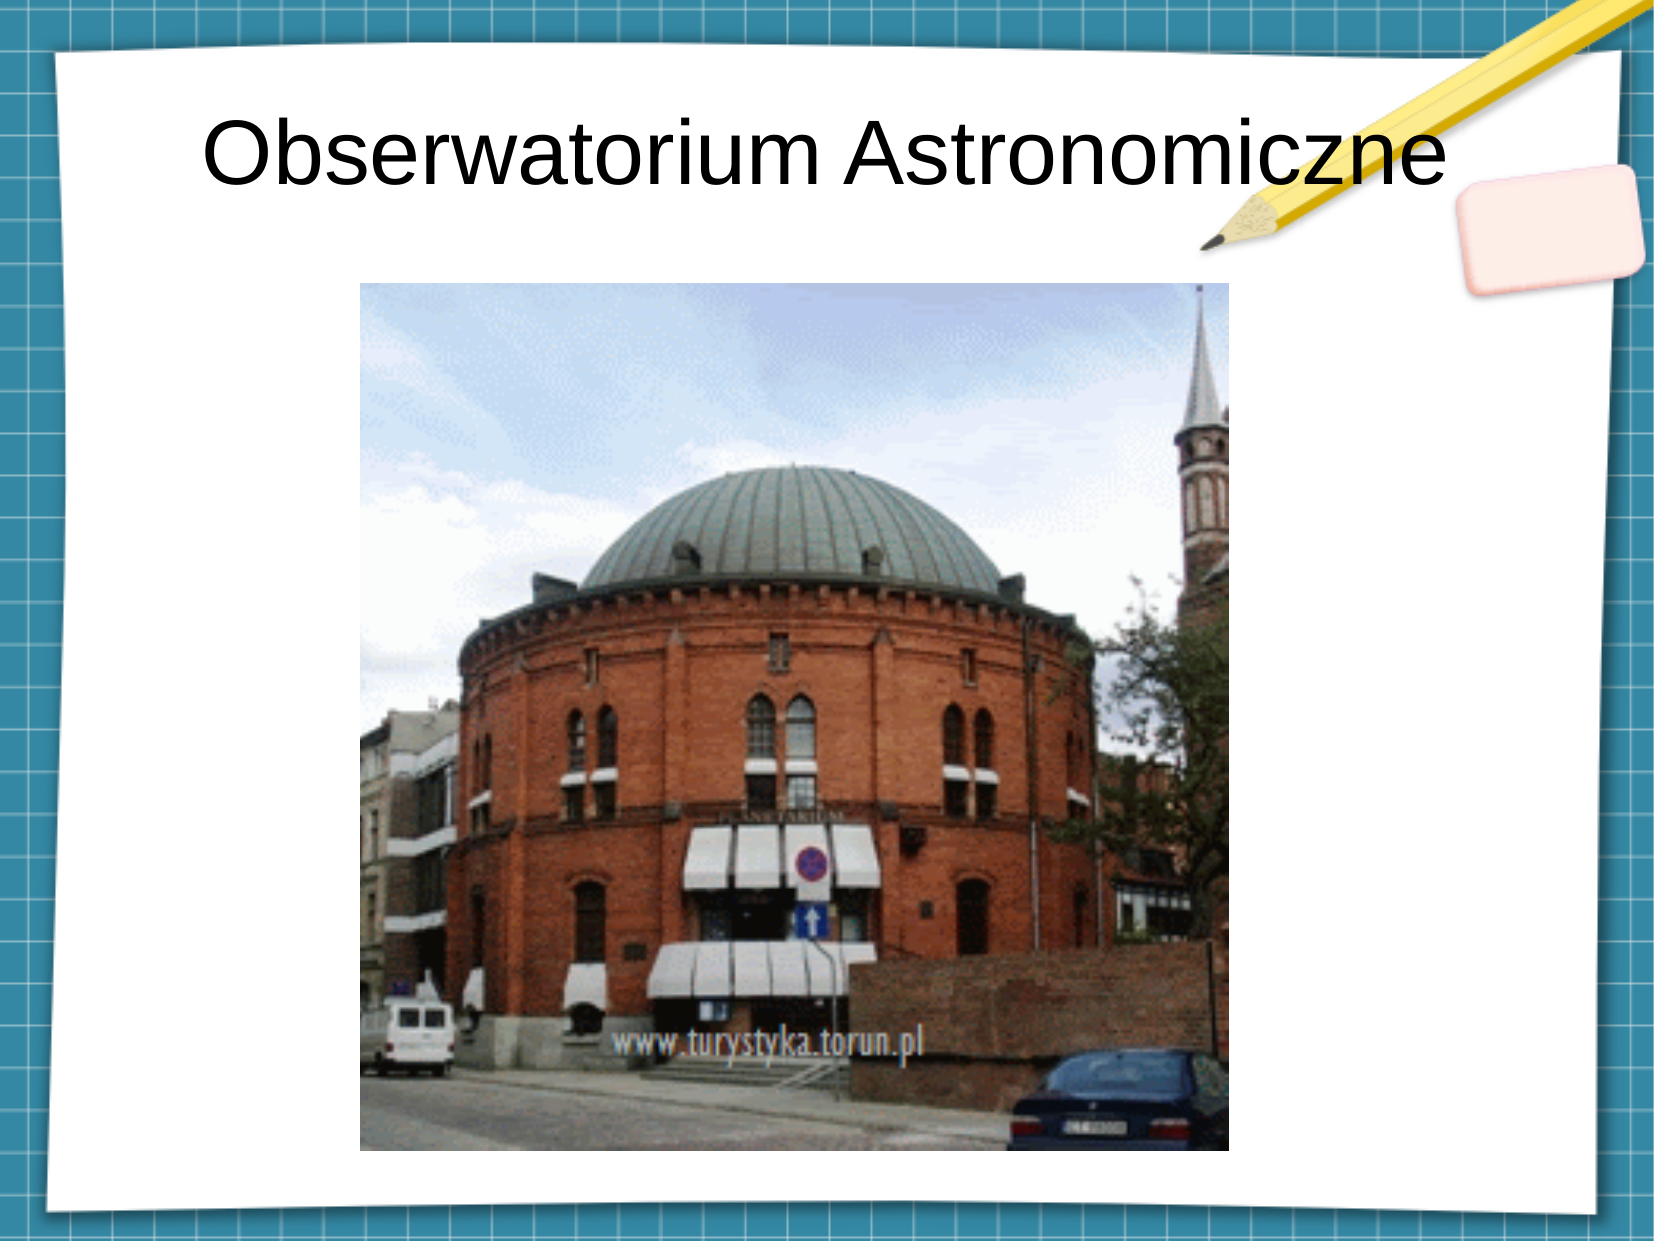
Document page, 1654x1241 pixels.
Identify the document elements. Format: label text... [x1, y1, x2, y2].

picture [0, 0, 1654, 1241]
title Obserwatorium Astronomiczne [82, 49, 1571, 257]
